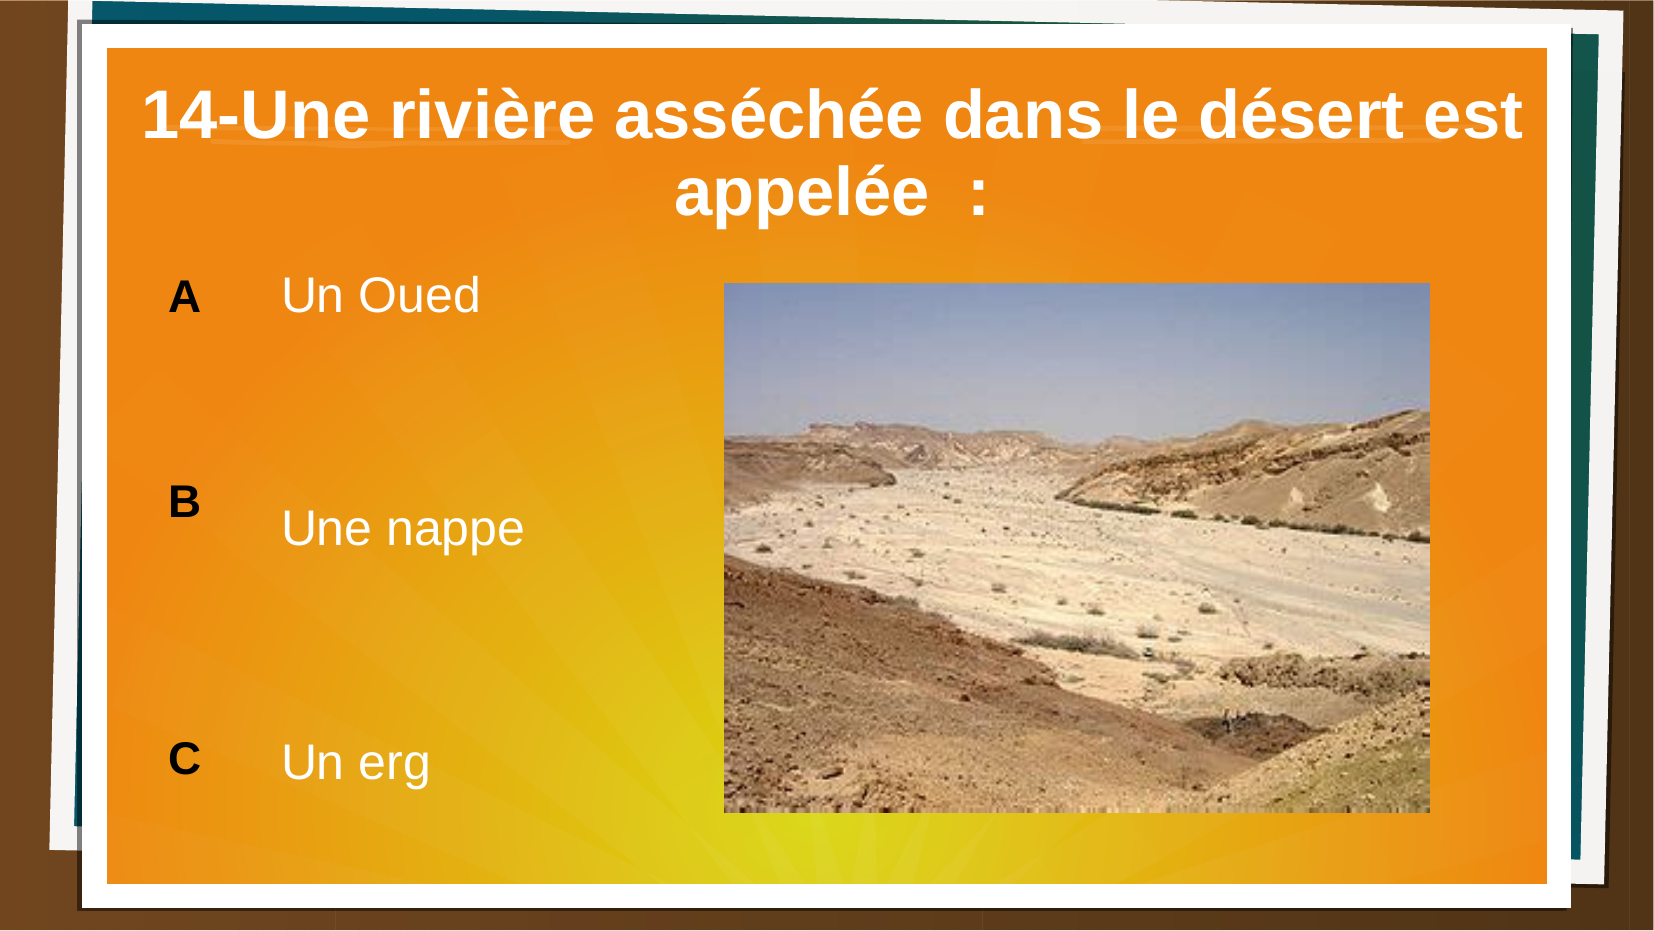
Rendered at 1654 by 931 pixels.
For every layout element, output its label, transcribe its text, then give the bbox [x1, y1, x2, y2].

text_box A B C [153, 263, 210, 792]
title 14-Une rivière asséchée dans le désert est appelée : [129, 59, 1536, 249]
picture [724, 283, 1430, 813]
list Un Oued Une nappe Un erg [210, 188, 742, 804]
